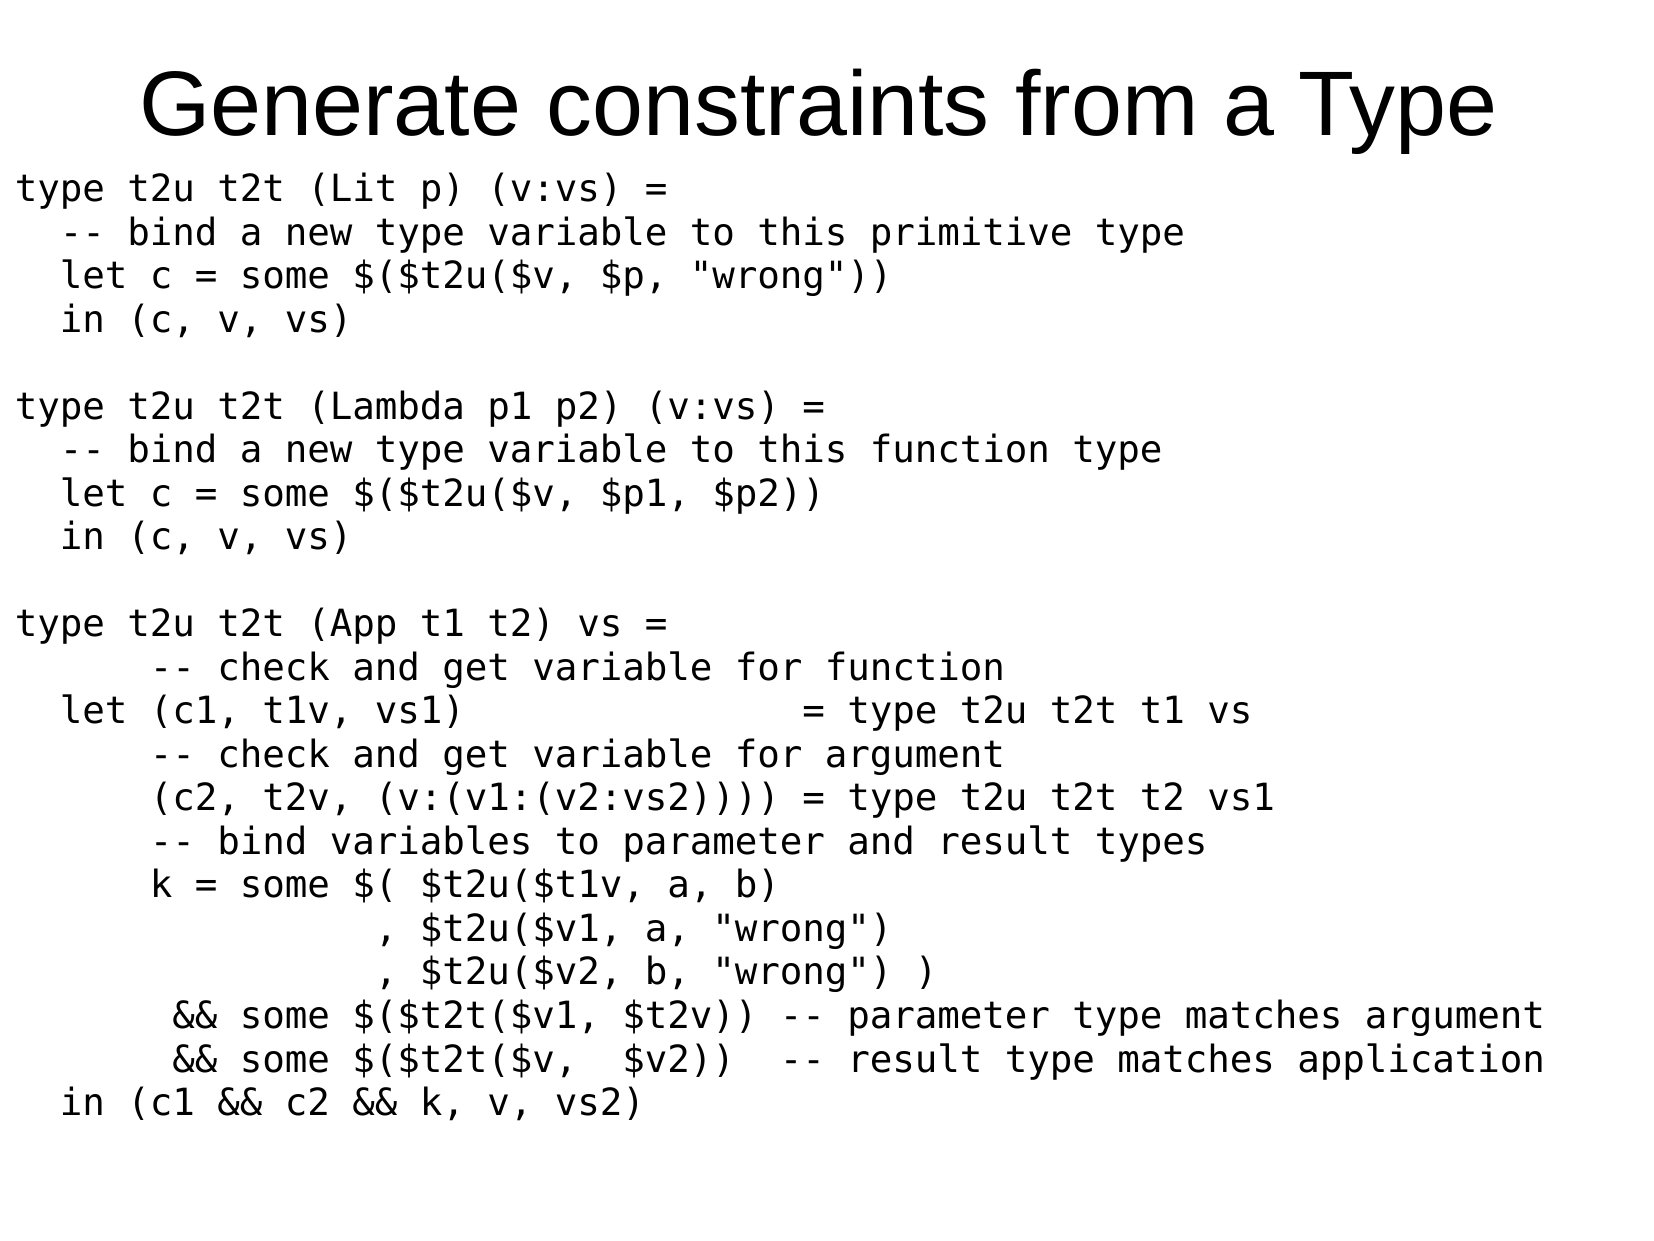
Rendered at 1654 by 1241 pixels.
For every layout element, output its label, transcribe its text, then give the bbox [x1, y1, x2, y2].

title Generate constraints from a Type [75, 0, 1564, 159]
text_box type t2u t2t (Lit p) (v:vs) = -- bind a new type variable to this primitive type let c = some $($t2u($v, $p, "wrong")) in (c, v, vs) type t2u t2t (Lambda p1 p2) (v:vs) = -- bind a new type variable to this function type let c = some $($t2u($v, $p1, $p2)) in (c, v, vs) type t2u t2t (App t1 t2) vs = -- check and get variable for function let (c1, t1v, vs1) = type t2u t2t t1 vs -- check and get variable for argument (c2, t2v, (v:(v1:(v2:vs2)))) = type t2u t2t t2 vs1 -- bind variables to parameter and result types k = some $( $t2u($t1v, a, b) , $t2u($v1, a, "wrong") , $t2u($v2, b, "wrong") ) && some $($t2t($v1, $t2v)) -- parameter type matches argument && some $($t2t($v, $v2)) -- result type matches application in (c1 && c2 && k, v, vs2) [0, 159, 1621, 1216]
